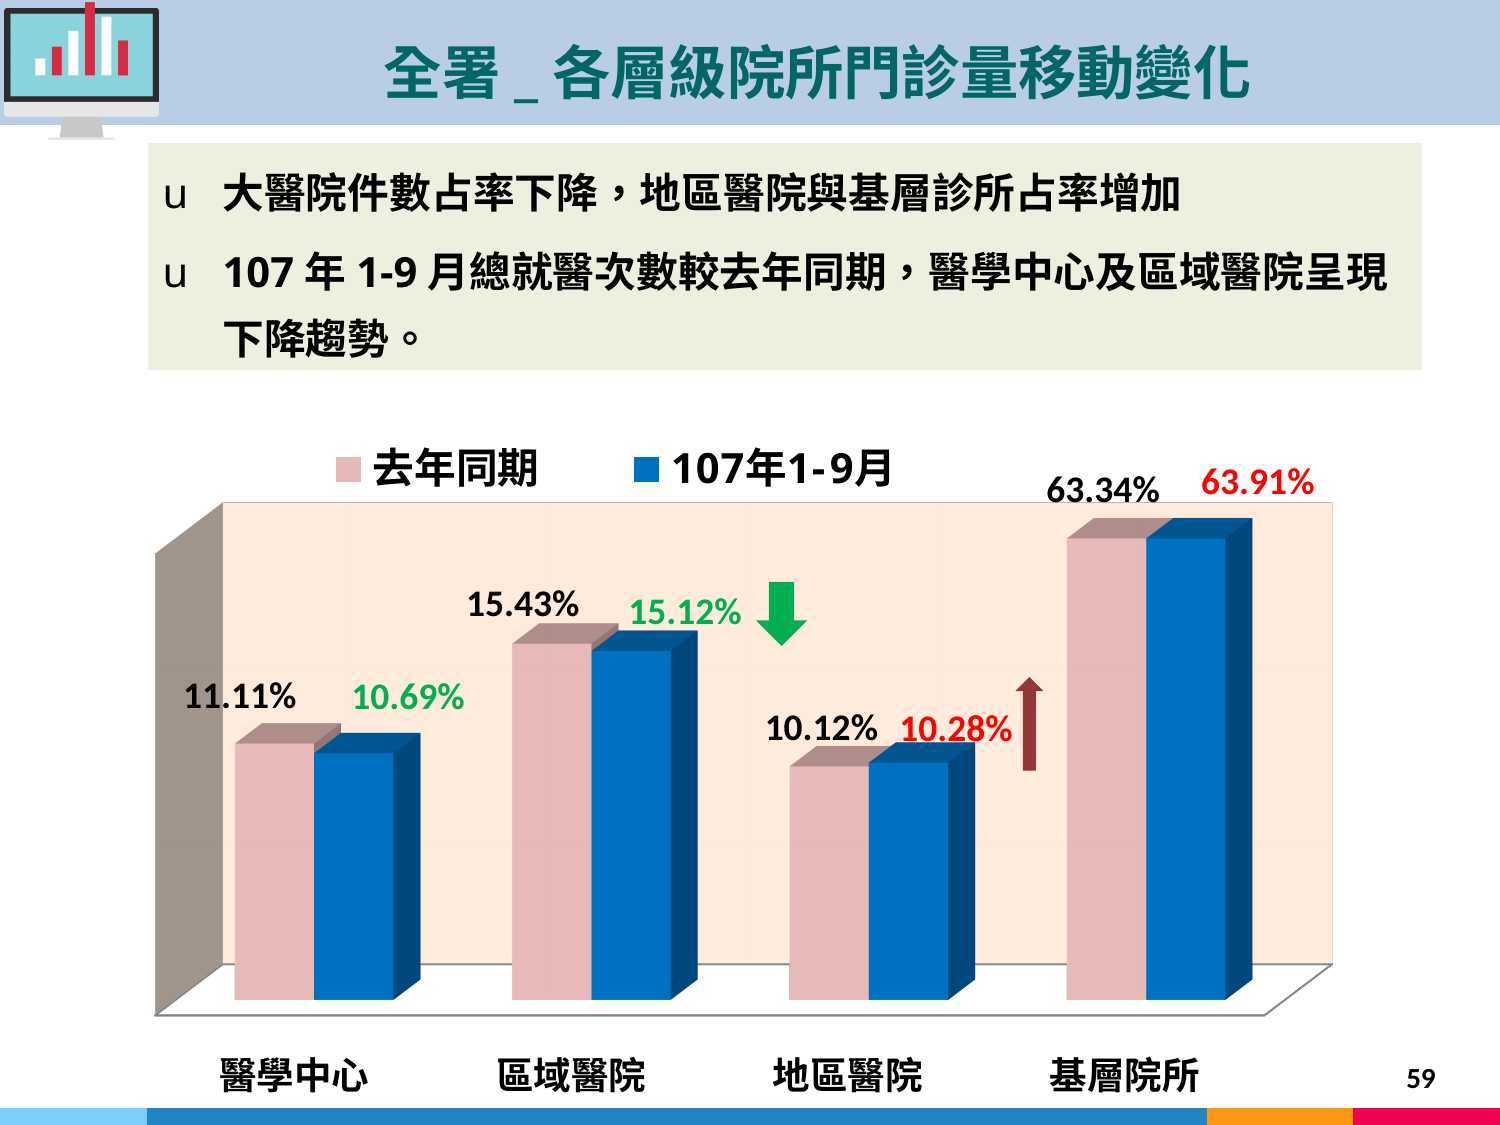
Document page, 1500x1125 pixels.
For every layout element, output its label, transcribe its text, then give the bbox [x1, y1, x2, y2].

title 全署_各層級院所門診量移動變化 [198, 6, 1437, 137]
picture [34, 384, 1373, 1105]
text_box <編號> [1391, 1043, 1482, 1113]
text_box 大醫院件數占率下降，地區醫院與基層診所占率增加 107年1-9月總就醫次數較去年同期，醫學中心及區域醫院呈現下降趨勢。 [148, 143, 1422, 370]
picture [4, 0, 159, 143]
